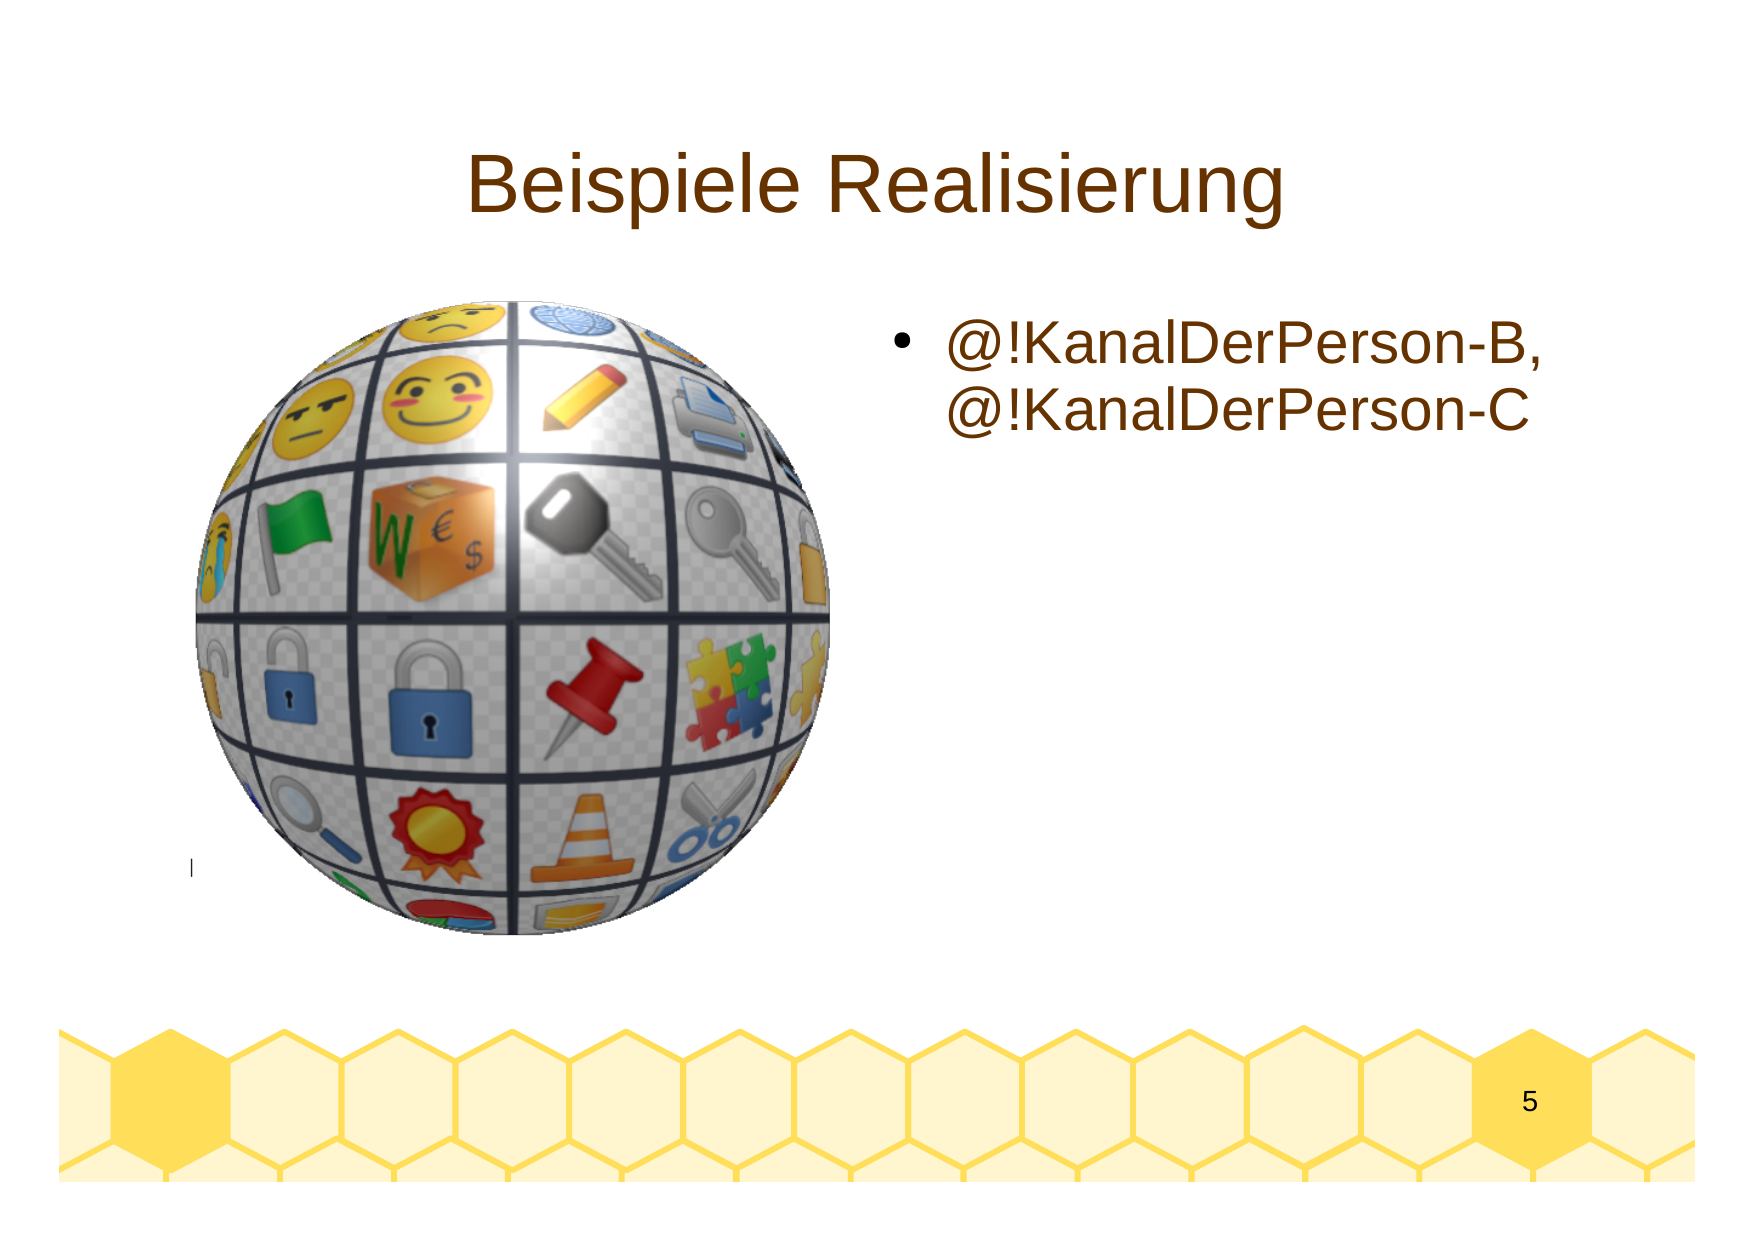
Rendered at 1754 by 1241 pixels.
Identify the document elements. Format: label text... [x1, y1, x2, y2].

picture [185, 298, 836, 940]
title Beispiele Realisierung [146, 94, 1608, 273]
list @!KanalDerPerson-B, @!KanalDerPerson-C [874, 308, 1608, 950]
